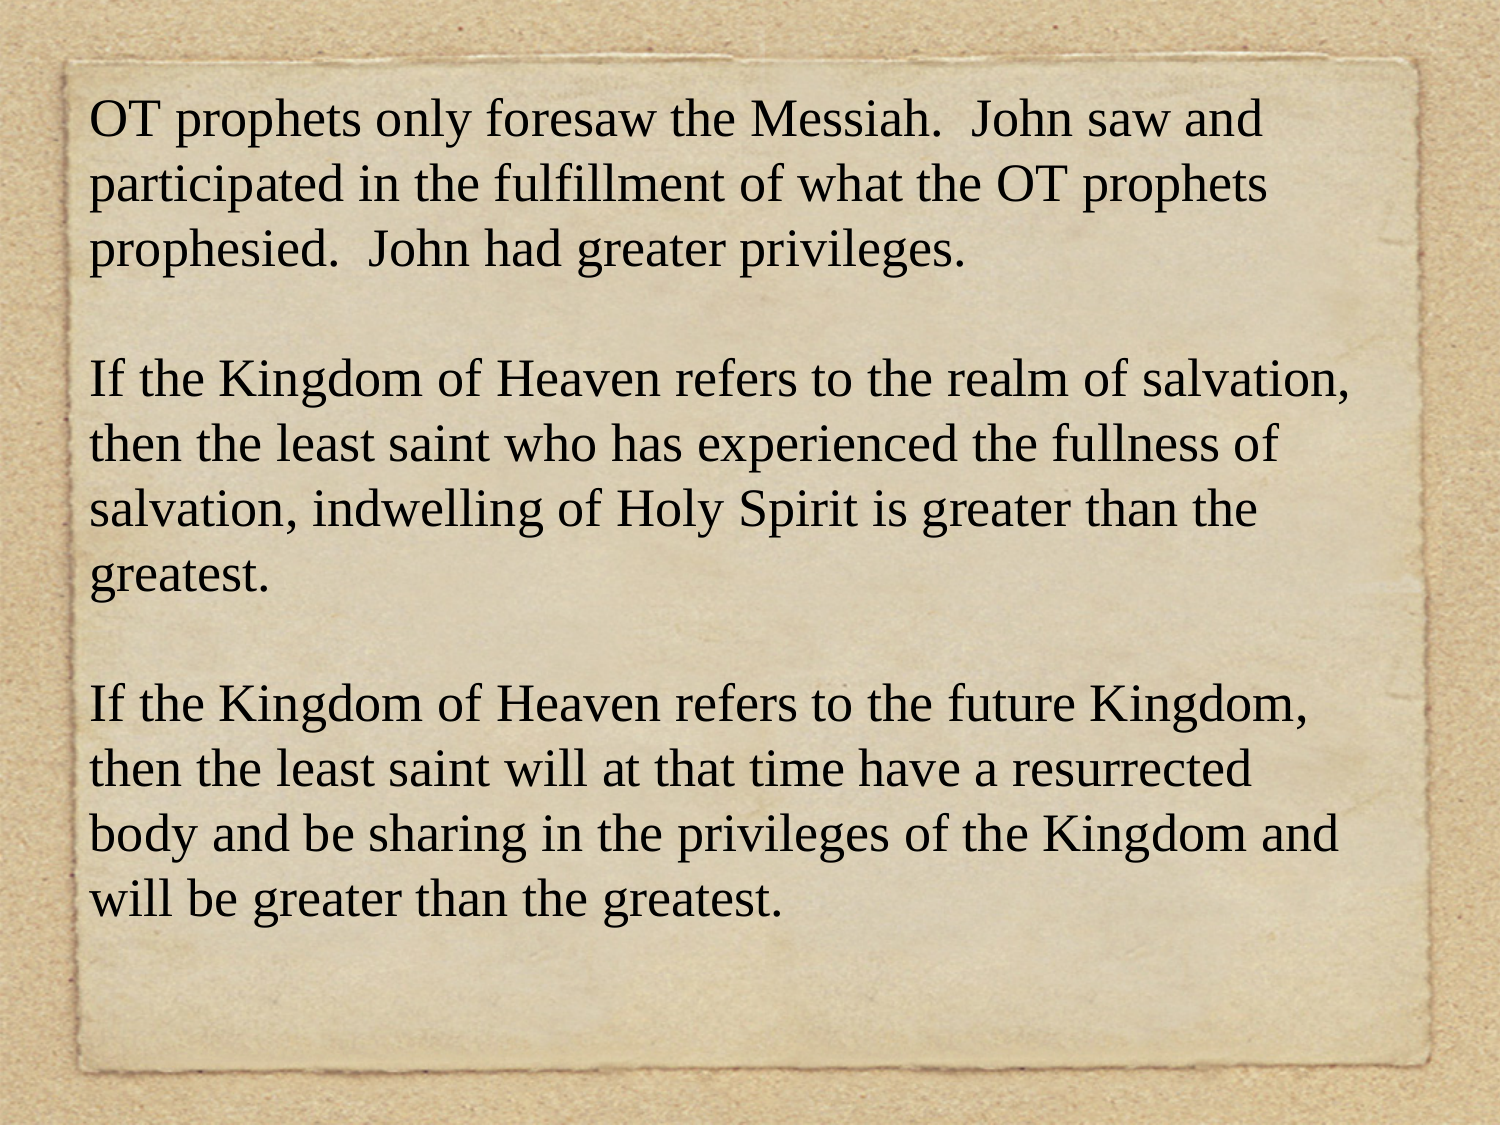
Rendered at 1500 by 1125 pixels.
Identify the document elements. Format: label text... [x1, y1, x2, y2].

picture [0, 0, 1500, 1125]
text_box OT prophets only foresaw the Messiah. John saw and participated in the fulfillment of what the OT prophets prophesied. John had greater privileges. If the Kingdom of Heaven refers to the realm of salvation, then the least saint who has experienced the fullness of salvation, indwelling of Holy Spirit is greater than the greatest. If the Kingdom of Heaven refers to the future Kingdom, then the least saint will at that time have a resurrected body and be sharing in the privileges of the Kingdom and will be greater than the greatest. [75, 75, 1388, 935]
